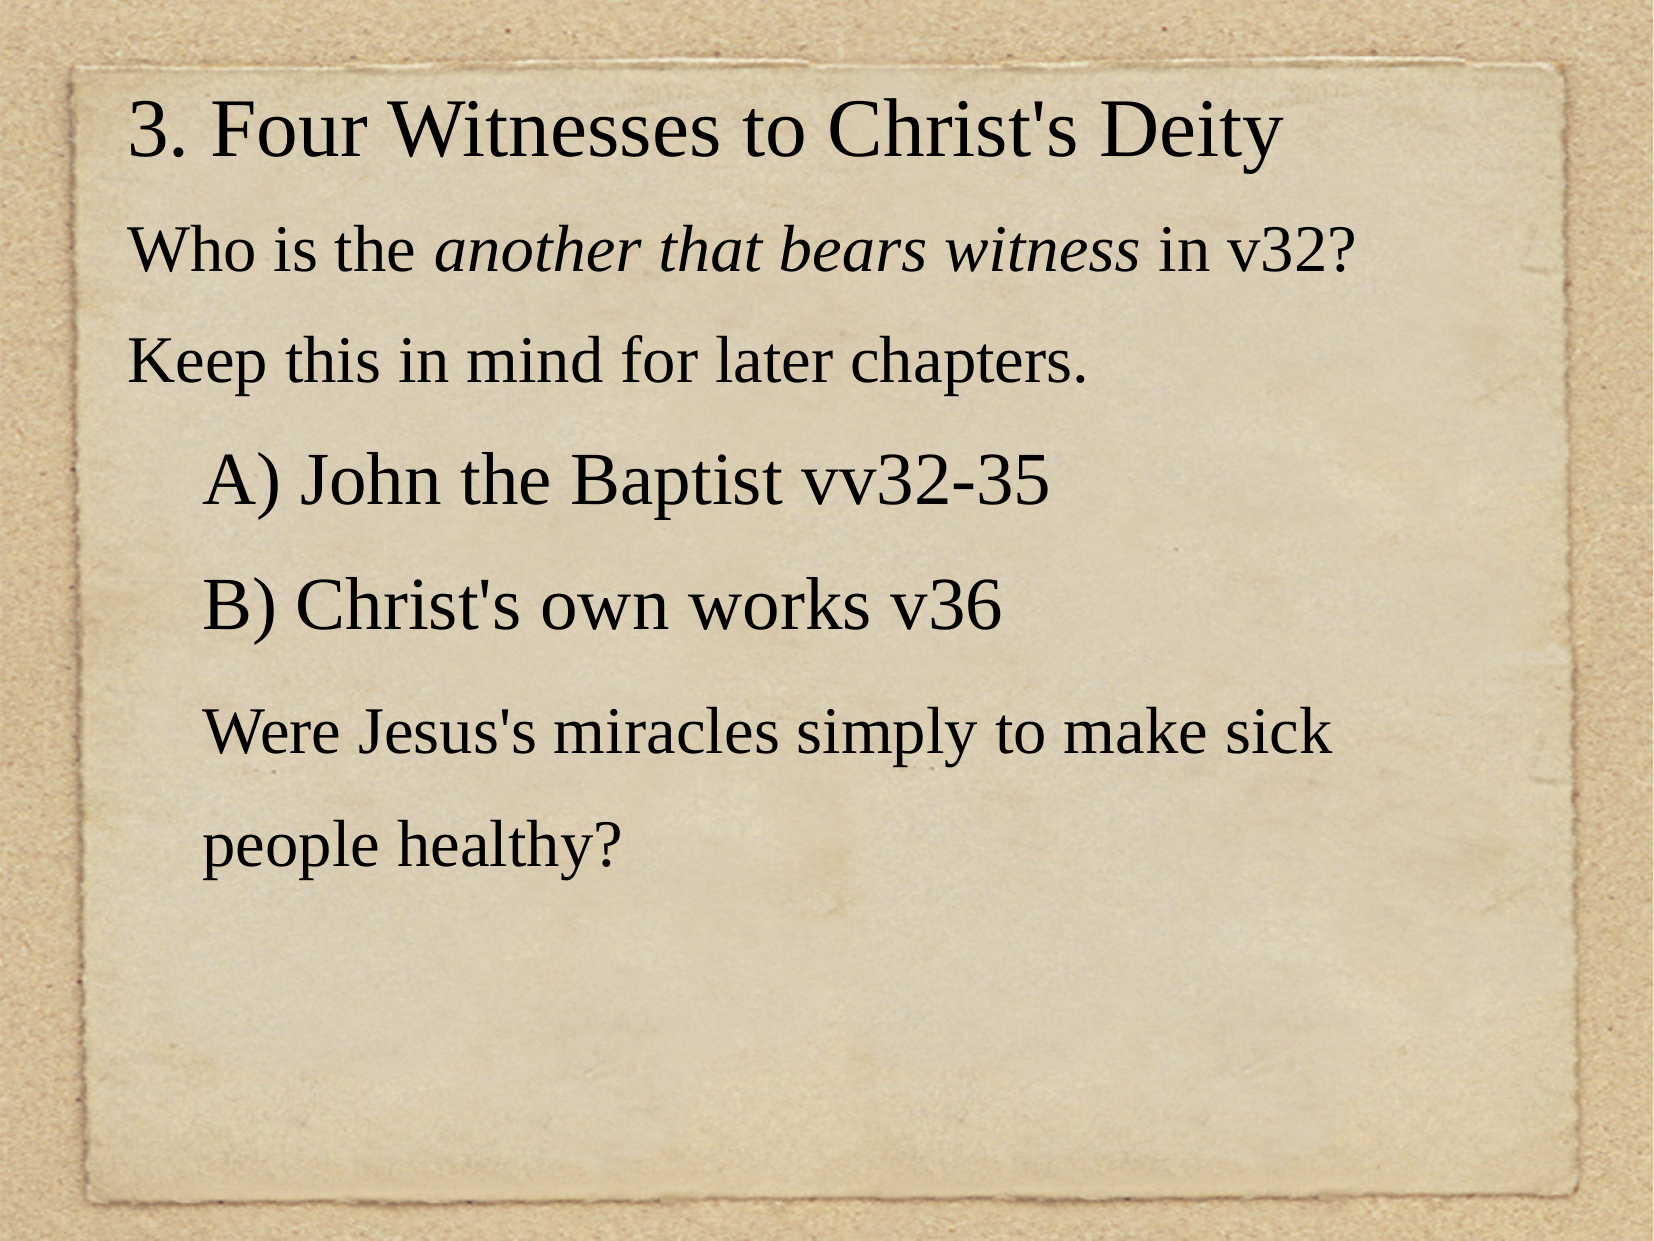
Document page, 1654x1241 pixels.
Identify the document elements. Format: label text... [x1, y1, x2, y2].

text_box 3. Four Witnesses to Christ's Deity Who is the another that bears witness in v32? Keep this in mind for later chapters. A) John the Baptist vv32-35 B) Christ's own works v36 Were Jesus's miracles simply to make sick people healthy? [112, 75, 1538, 1201]
picture [0, 0, 1654, 1241]
